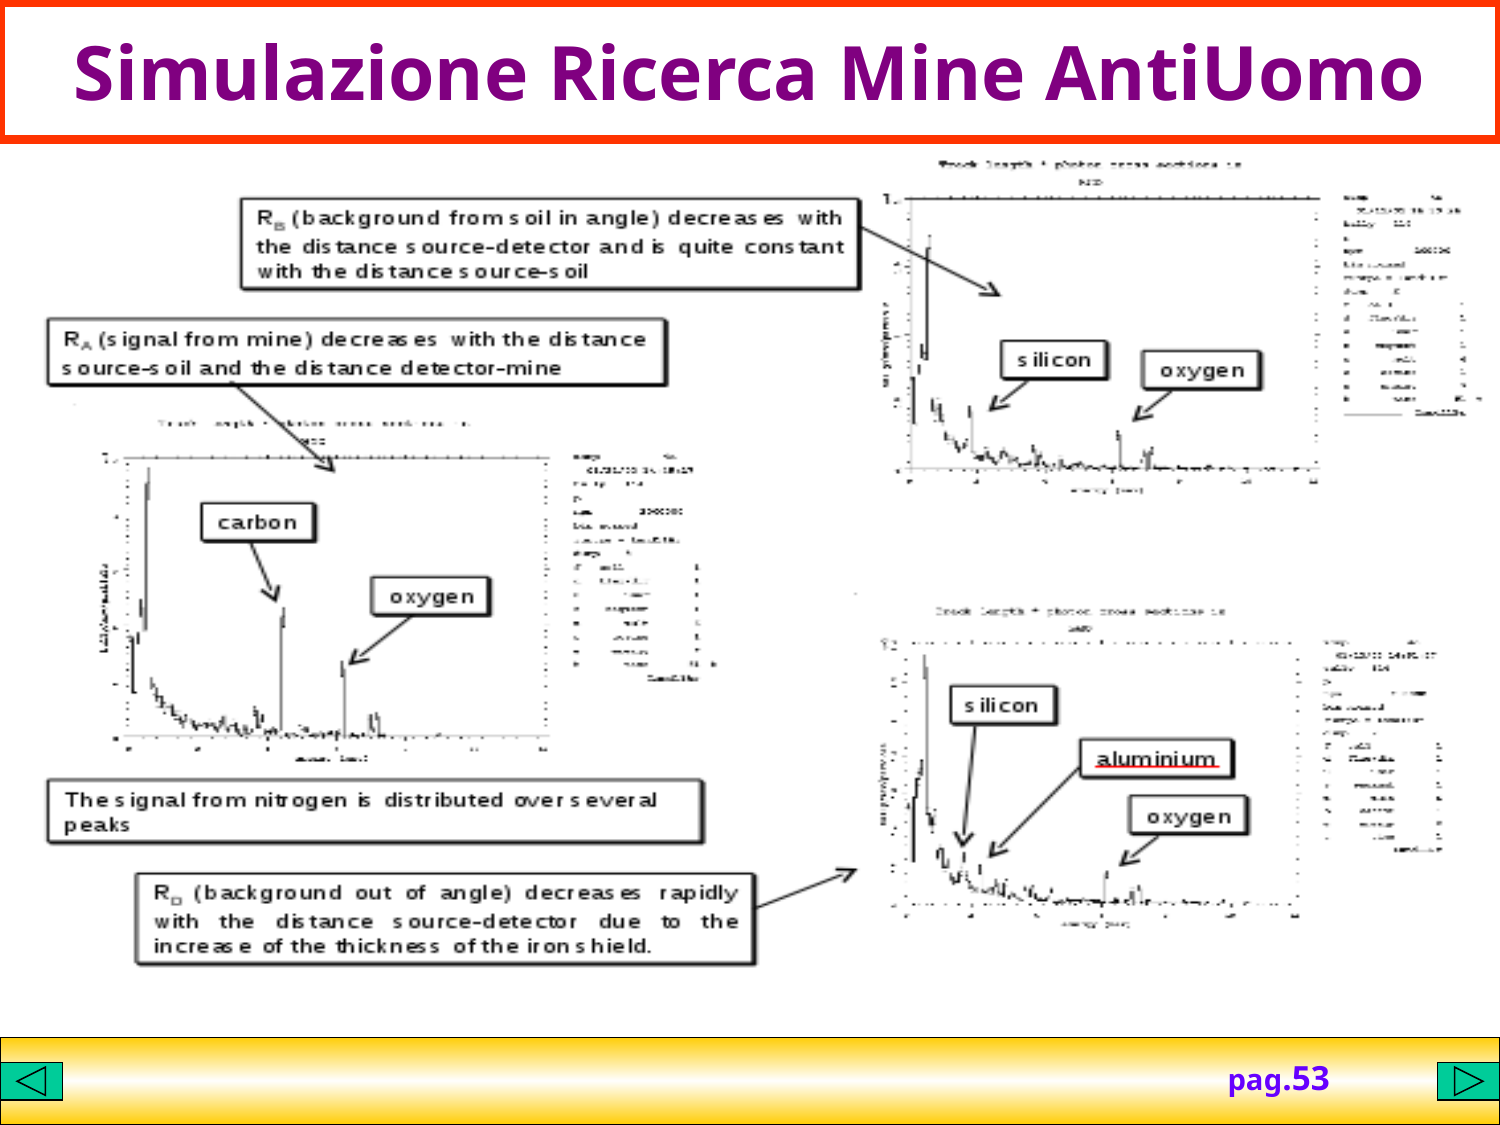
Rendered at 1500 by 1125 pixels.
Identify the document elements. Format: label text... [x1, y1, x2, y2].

picture [37, 149, 1500, 1013]
title Simulazione Ricerca Mine AntiUomo [0, 2, 1500, 140]
